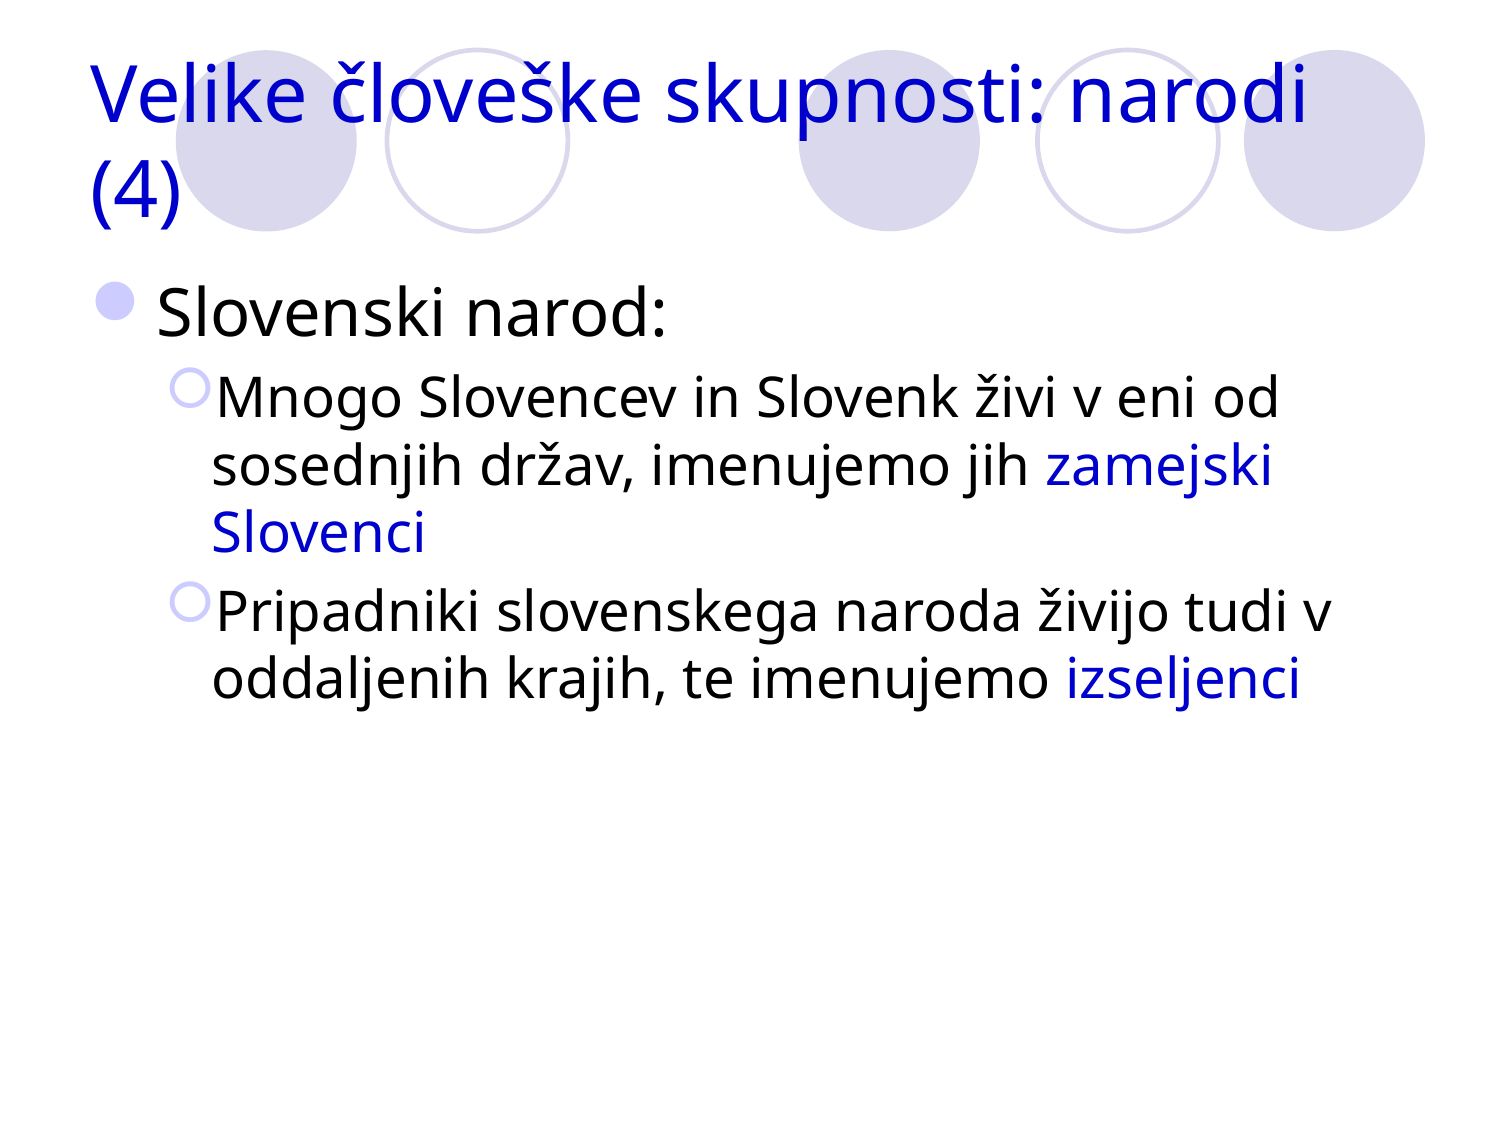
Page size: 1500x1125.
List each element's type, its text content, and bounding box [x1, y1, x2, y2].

title Velike človeške skupnosti: narodi (4) [75, 45, 1425, 233]
list Slovenski narod: Mnogo Slovencev in Slovenk živi v eni od sosednjih držav, imenujemo jih zamejski Slovenci Pripadniki slovenskega naroda živijo tudi v oddaljenih krajih, te imenujemo izseljenci [75, 262, 1425, 1006]
